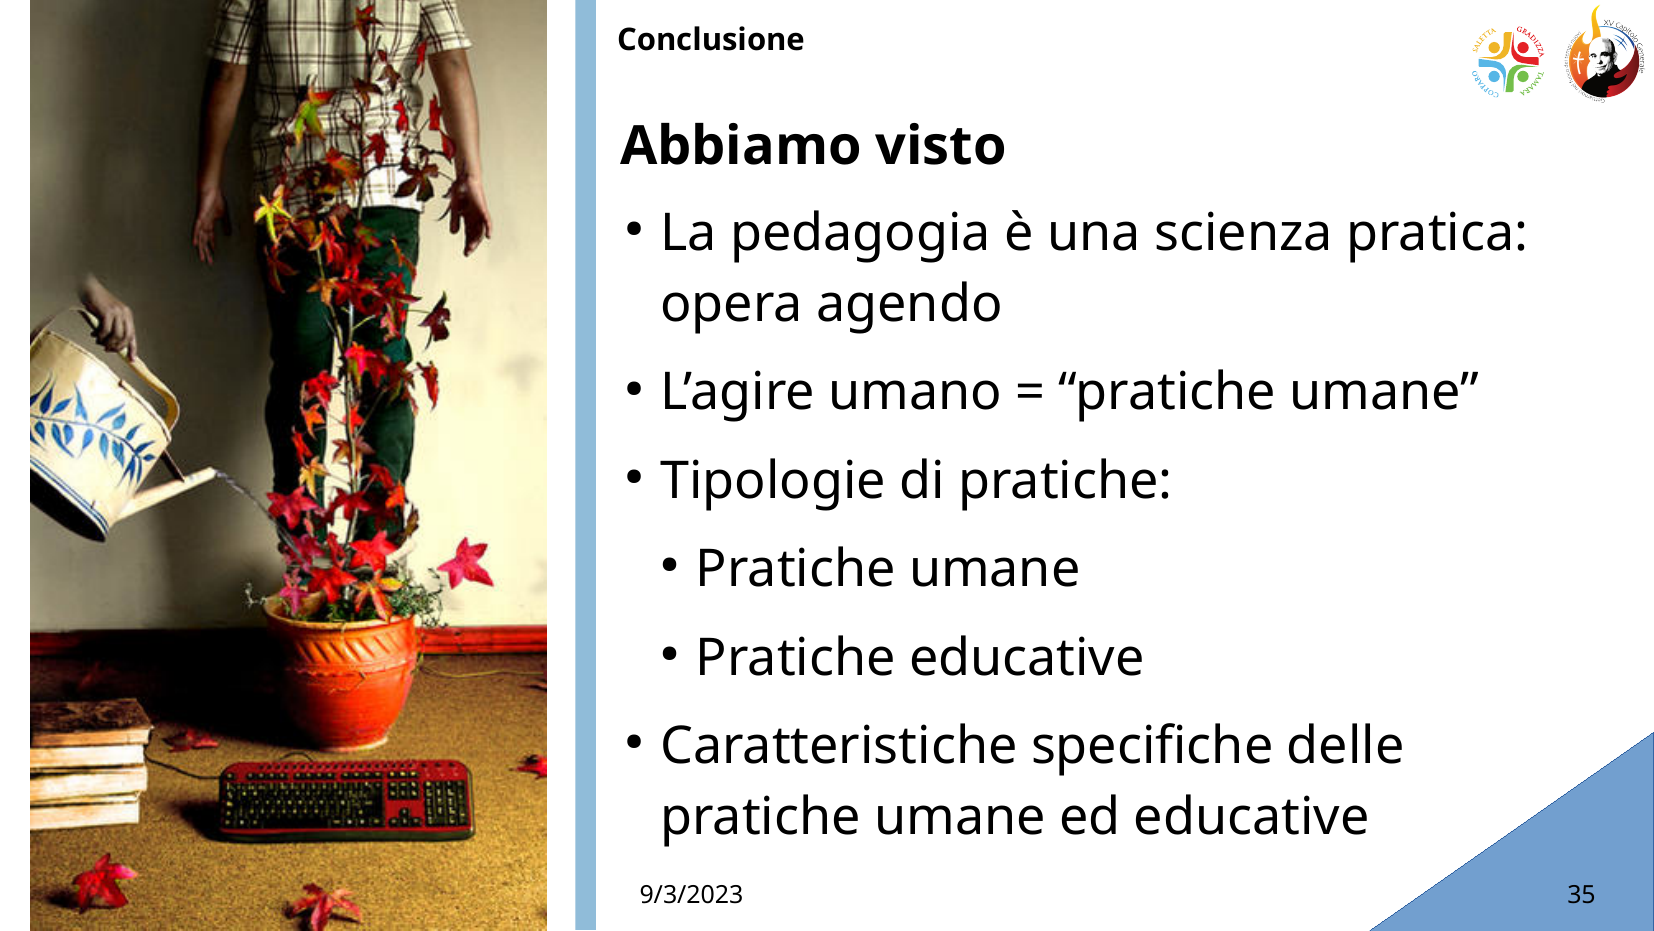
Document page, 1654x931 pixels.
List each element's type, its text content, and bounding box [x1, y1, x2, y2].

picture [1563, 4, 1646, 103]
text_box Conclusione [602, 9, 1335, 63]
title Abbiamo visto [620, 106, 1617, 178]
subtitle La pedagogia è una scienza pratica: opera agendo L’agire umano = “pratiche umane” Tipologie di pratiche: Pratiche umane Pratiche educative Caratteristiche specifiche delle pratiche umane ed educative [624, 194, 1602, 815]
picture [30, 0, 547, 931]
